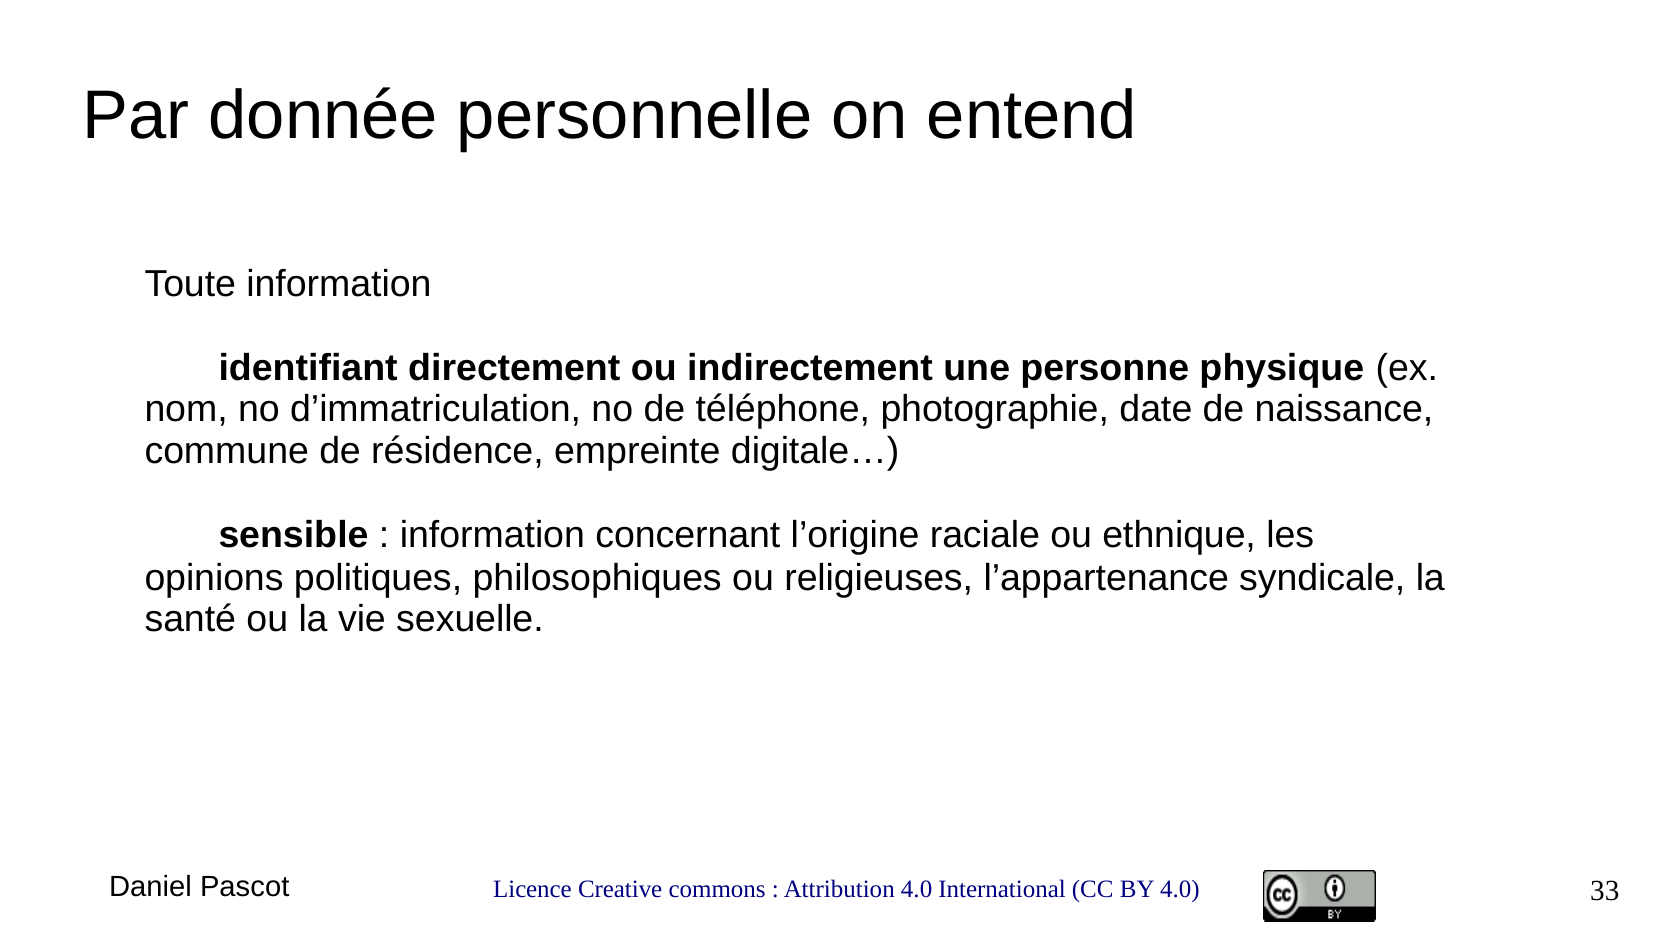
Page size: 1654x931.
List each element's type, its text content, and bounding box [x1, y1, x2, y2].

title Par donnée personnelle on entend [82, 37, 1571, 193]
picture [1263, 870, 1376, 922]
text_box Toute information identifiant directement ou indirectement une personne physique (ex. nom, no d’immatriculation, no de téléphone, photographie, date de naissance, commune de résidence, empreinte digitale…) sensible : information concernant l’origine raciale ou ethnique, les opinions politiques, philosophiques ou religieuses, l’appartenance syndicale, la santé ou la vie sexuelle. [129, 212, 1477, 780]
